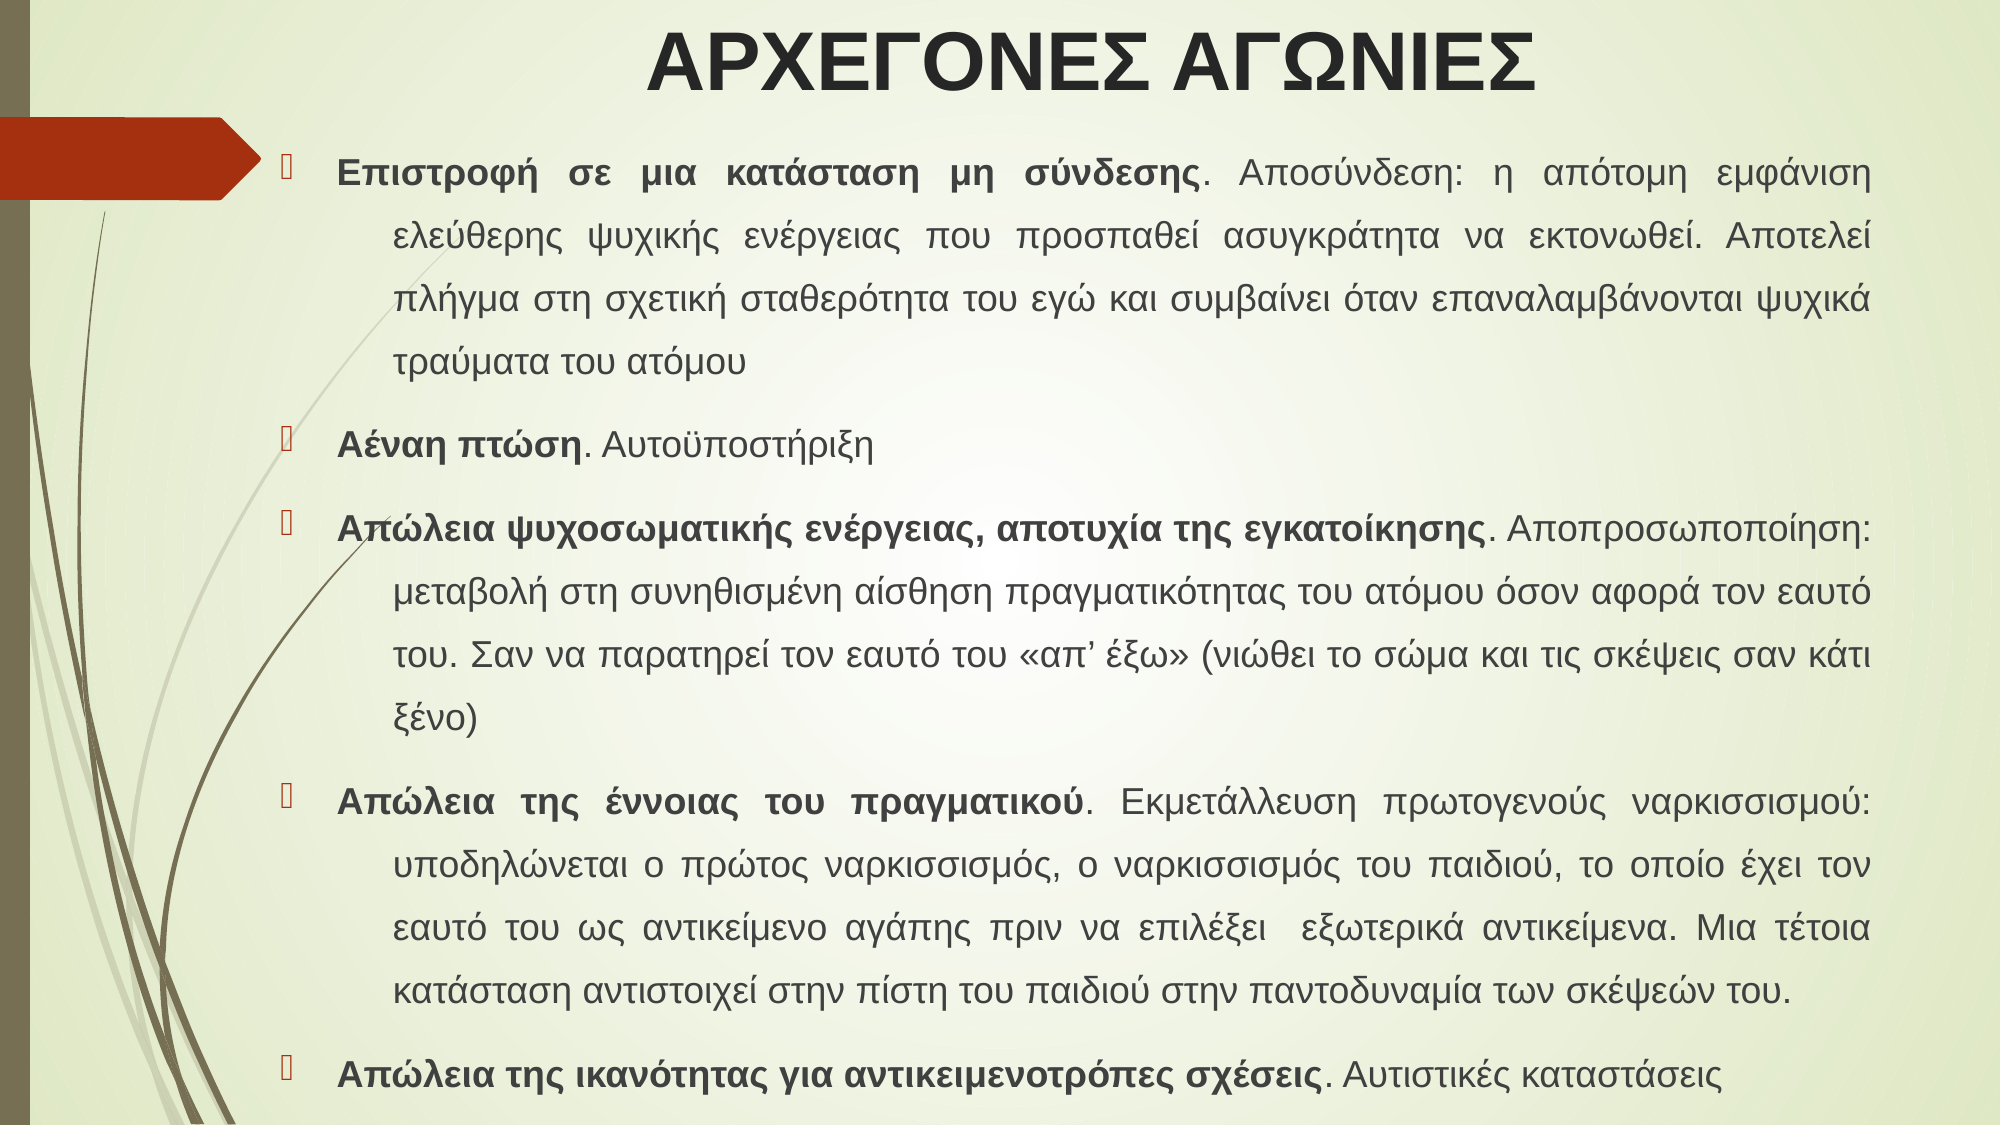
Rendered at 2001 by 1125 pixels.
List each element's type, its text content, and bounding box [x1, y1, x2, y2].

list Επιστροφή σε μια κατάσταση μη σύνδεσης. Αποσύνδεση: η απότομη εμφάνιση ελεύθερης ψυχικής ενέργειας που προσπαθεί ασυγκράτητα να εκτονωθεί. Αποτελεί πλήγμα στη σχετική σταθερότητα του εγώ και συμβαίνει όταν επαναλαμβάνονται ψυχικά τραύματα του ατόμου Αέναη πτώση. Αυτοϋποστήριξη Απώλεια ψυχοσωματικής ενέργειας, αποτυχία της εγκατοίκησης. Αποπροσωποποίηση: μεταβολή στη συνηθισμένη αίσθηση πραγματικότητας του ατόμου όσον αφορά τον εαυτό του. Σαν να παρατηρεί τον εαυτό του «απ’ έξω» (νιώθει το σώμα και τις σκέψεις σαν κάτι ξένο) Απώλεια της έννοιας του πραγματικού. Εκμετάλλευση πρωτογενούς ναρκισσισμού: υποδηλώνεται ο πρώτος ναρκισσισμός, ο ναρκισσισμός του παιδιού, το οποίο έχει τον εαυτό του ως αντικείμενο αγάπης πριν να επιλέξει εξωτερικά αντικείμενα. Μια τέτοια κατάσταση αντιστοιχεί στην πίστη του παιδιού στην παντοδυναμία των σκέψεών του. Απώλεια της ικανότητας για αντικειμενοτρόπες σχέσεις. Αυτιστικές καταστάσεις [265, 122, 1888, 1125]
title ΑΡΧΕΓΟΝΕΣ ΑΓΩΝΙΕΣ [295, 0, 1888, 122]
